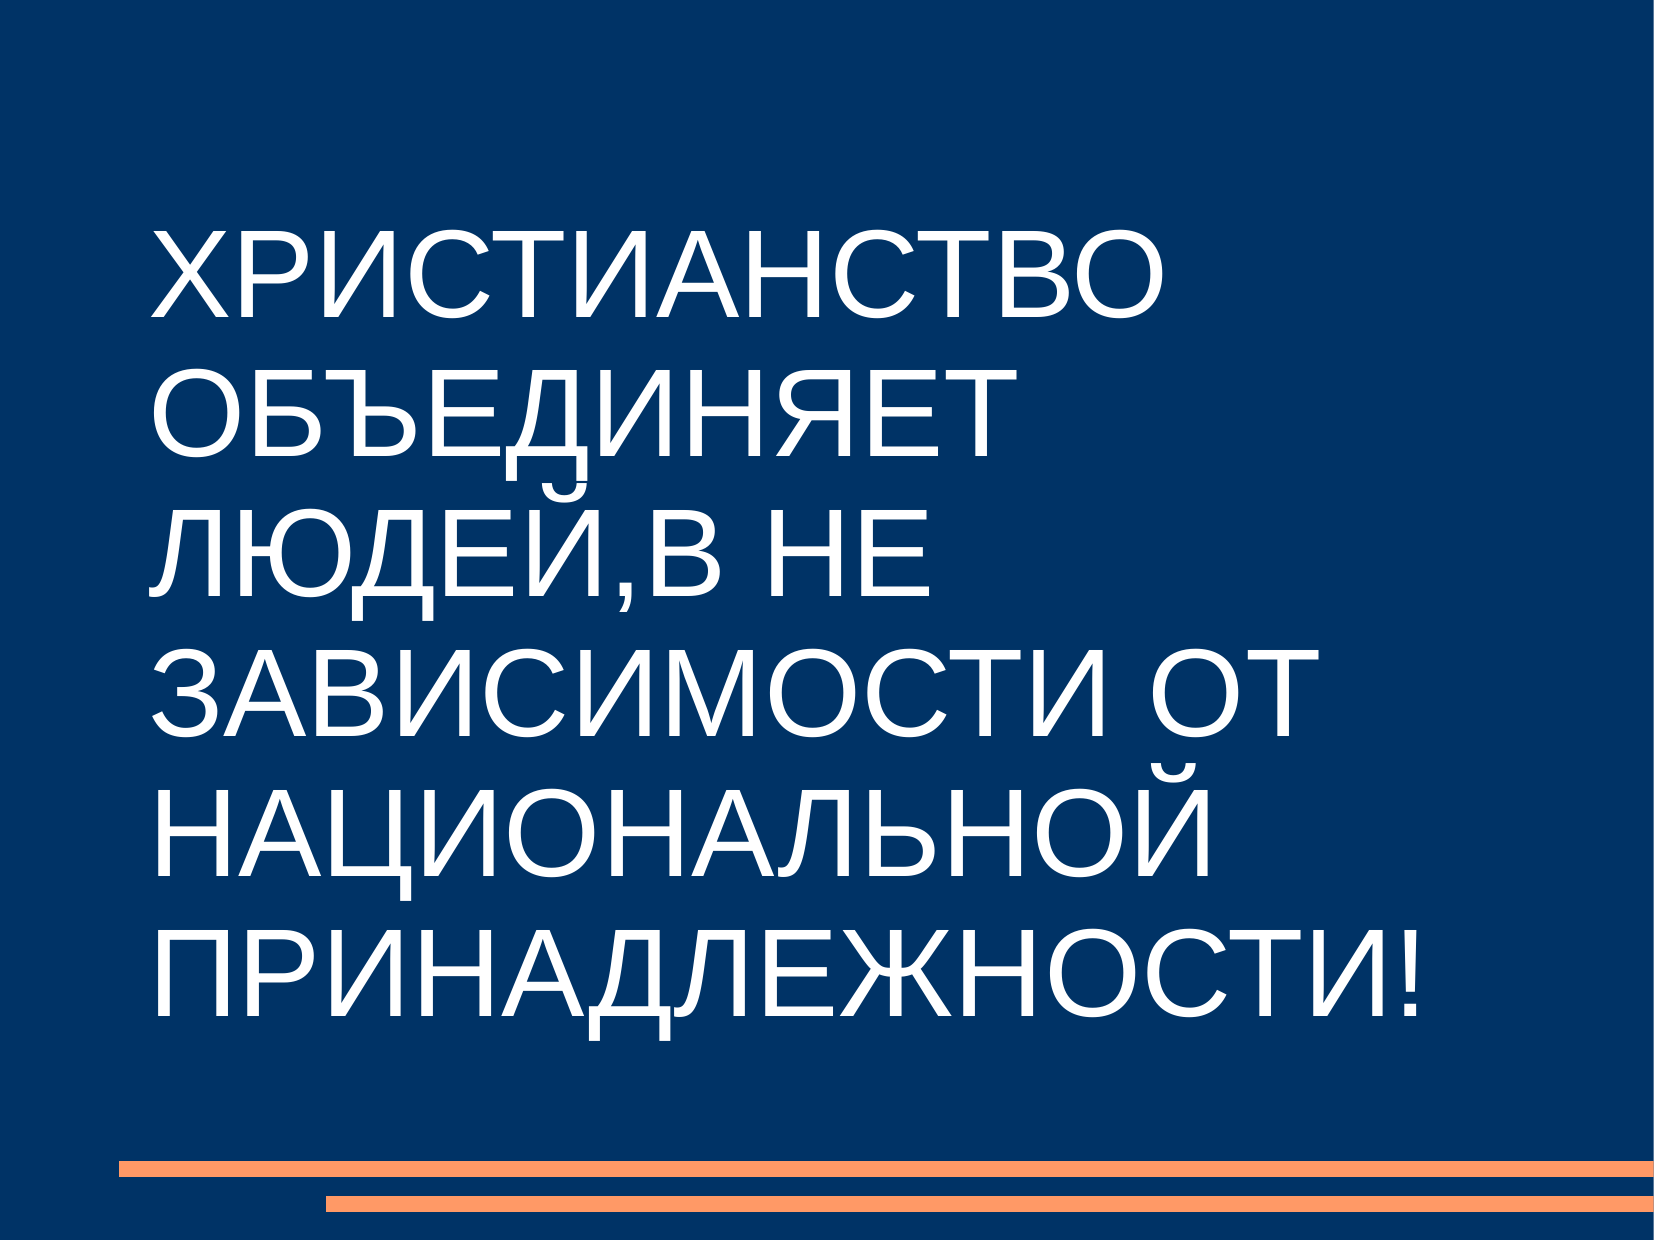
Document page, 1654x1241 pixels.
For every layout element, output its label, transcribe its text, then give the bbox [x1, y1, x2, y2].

text_box ХРИСТИАНСТВО ОБЪЕДИНЯЕТ ЛЮДЕЙ,В НЕ ЗАВИСИМОСТИ ОТ НАЦИОНАЛЬНОЙ ПРИНАДЛЕЖНОСТИ! [133, 56, 1515, 1190]
